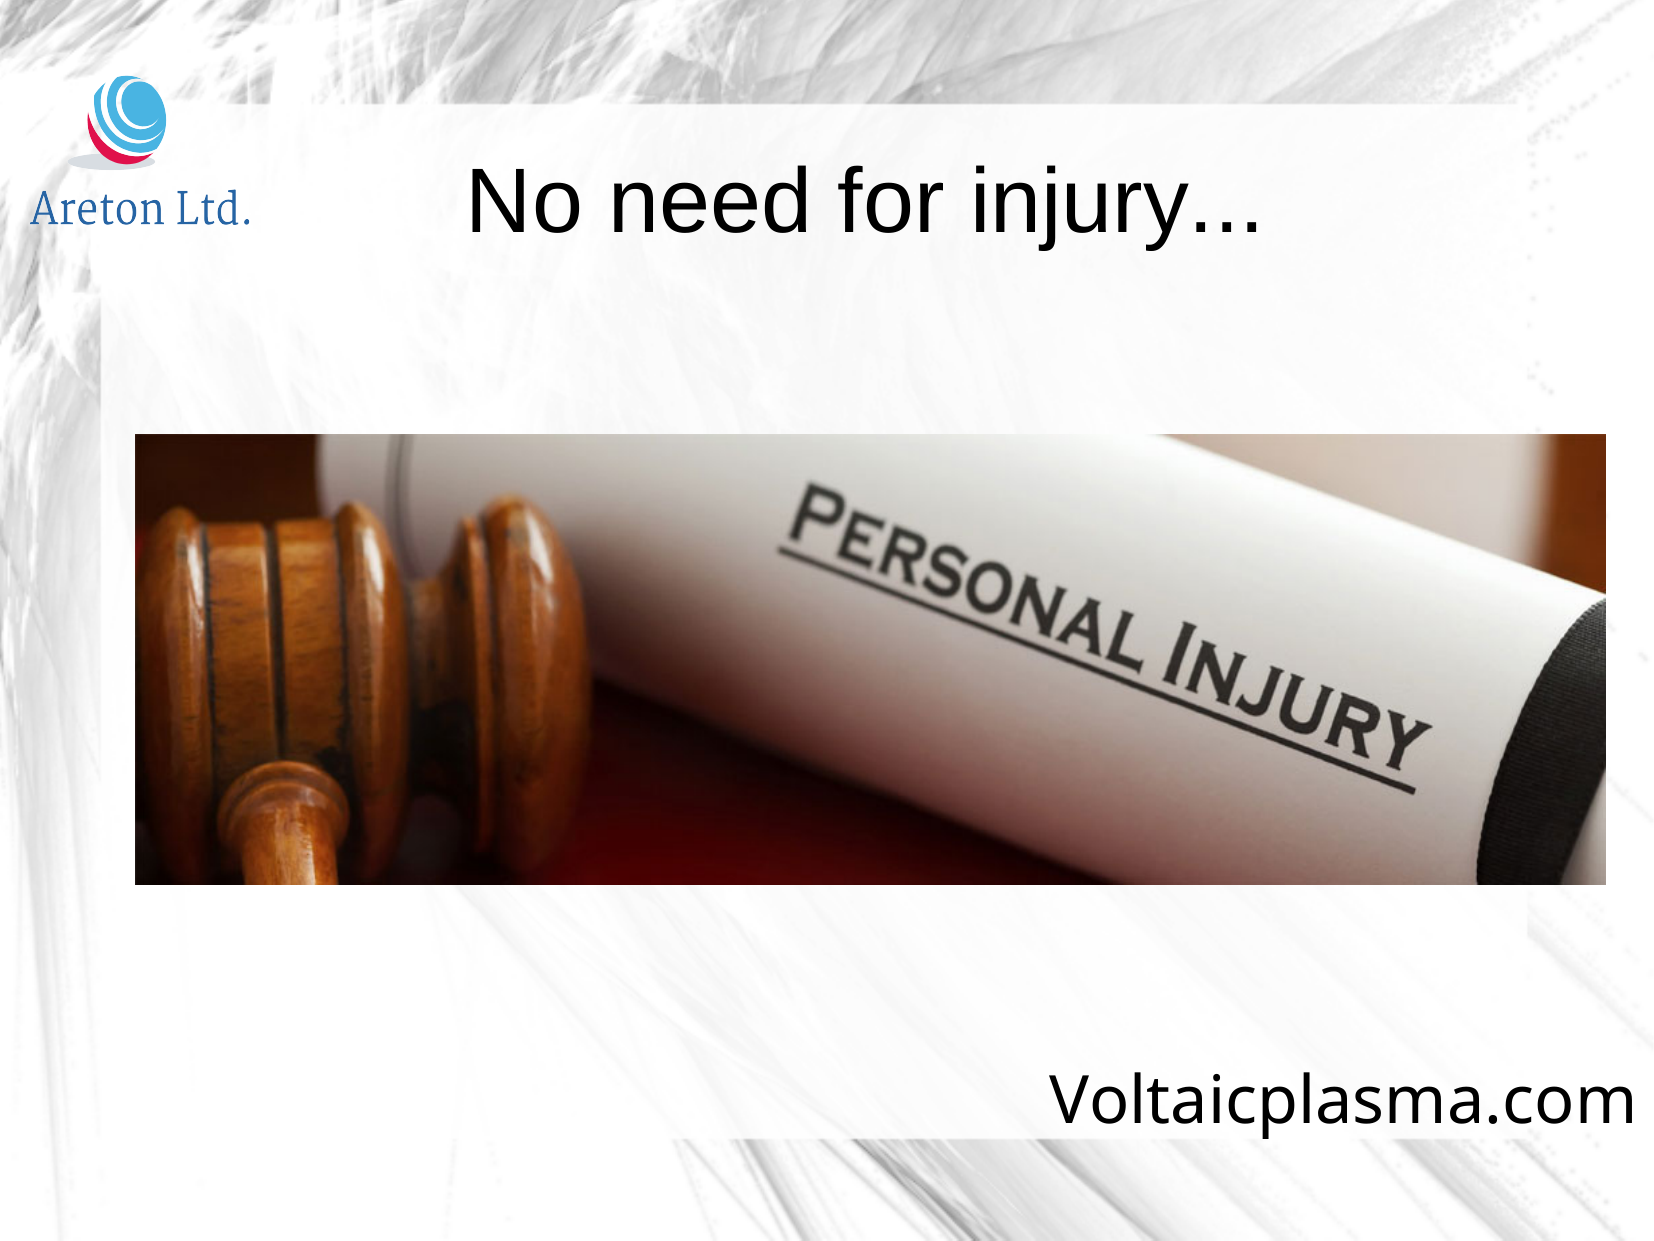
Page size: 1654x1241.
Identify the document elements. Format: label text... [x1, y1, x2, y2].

picture [0, 0, 1654, 1241]
title No need for injury... [316, 117, 1561, 286]
text_box Voltaicplasma.com [617, 784, 1654, 1241]
